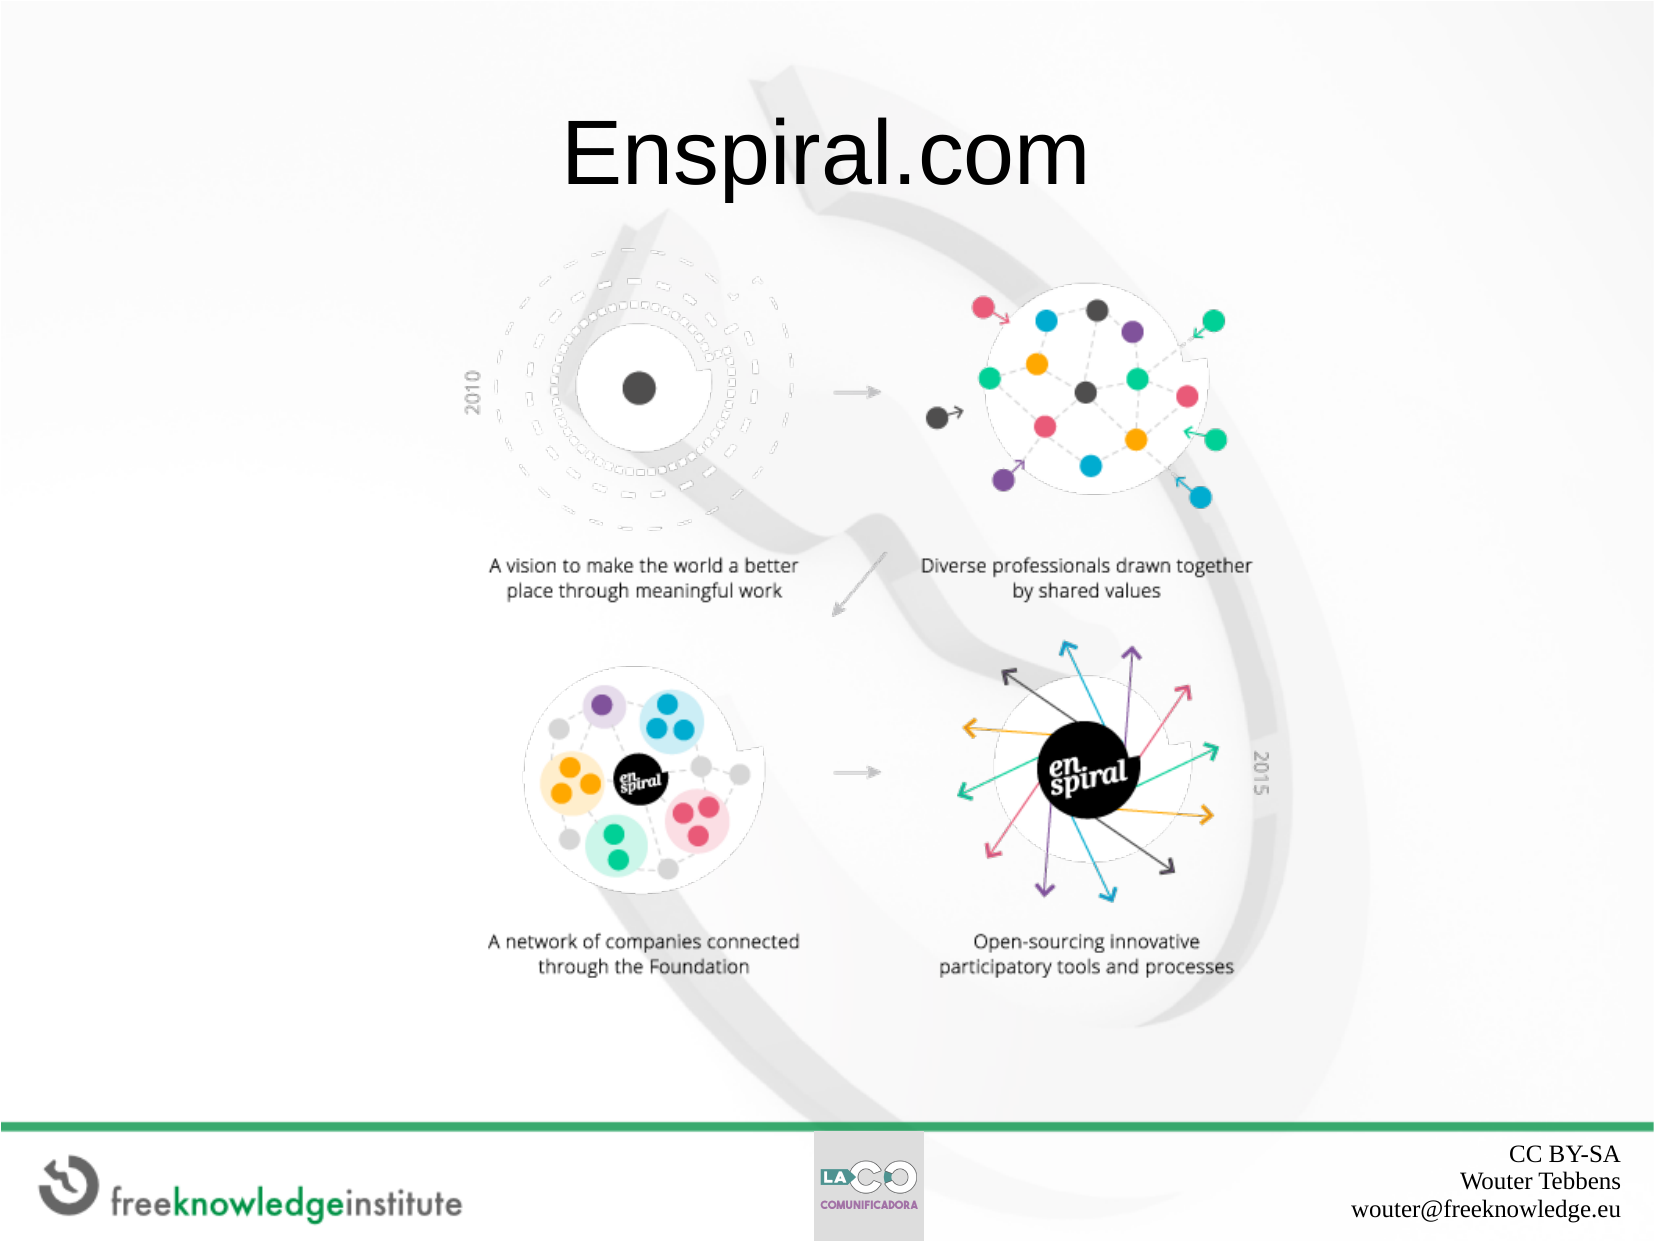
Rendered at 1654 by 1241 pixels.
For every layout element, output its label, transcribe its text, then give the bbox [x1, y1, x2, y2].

title Enspiral.com [82, 49, 1571, 257]
picture [1, 1, 1654, 1241]
